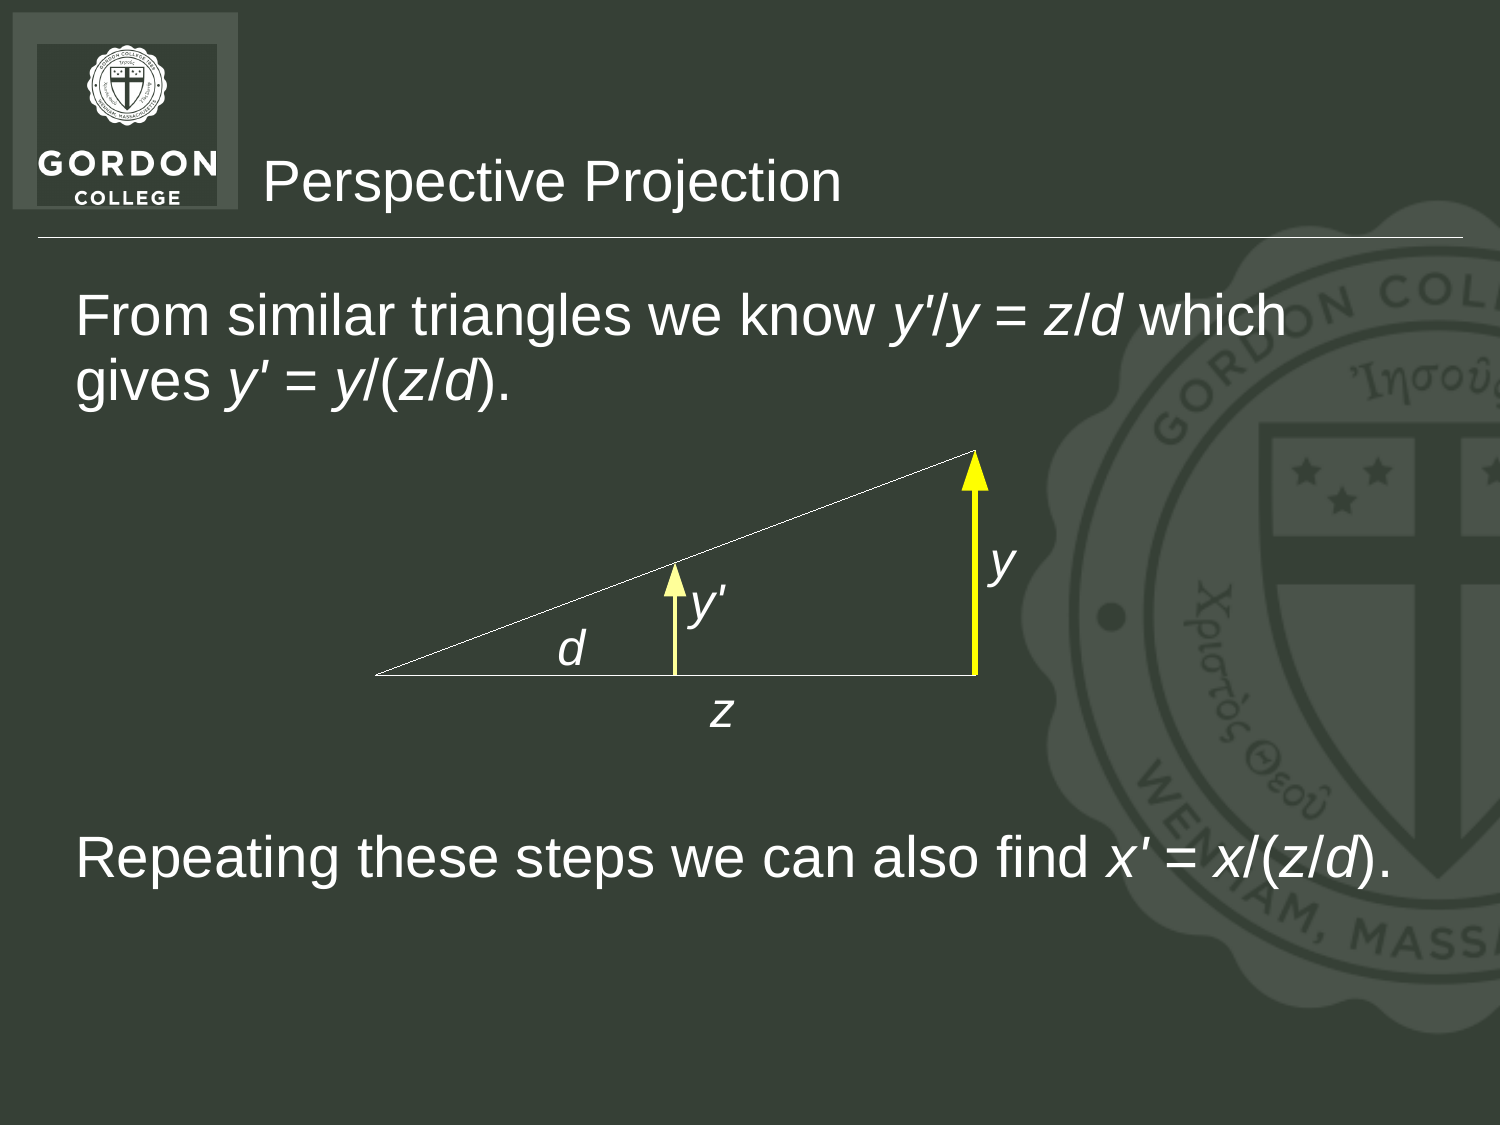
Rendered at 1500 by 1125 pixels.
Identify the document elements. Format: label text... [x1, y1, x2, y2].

text_box y [975, 525, 1030, 596]
text_box d [542, 612, 601, 683]
picture [0, 0, 1500, 1125]
title Perspective Projection [262, 145, 1463, 217]
text_box y' [675, 566, 740, 638]
subtitle From similar triangles we know y'/y = z/d which gives y' = y/(z/d). Repeating these steps we can also find x' = x/(z/d). [75, 282, 1426, 1018]
text_box z [695, 675, 751, 746]
